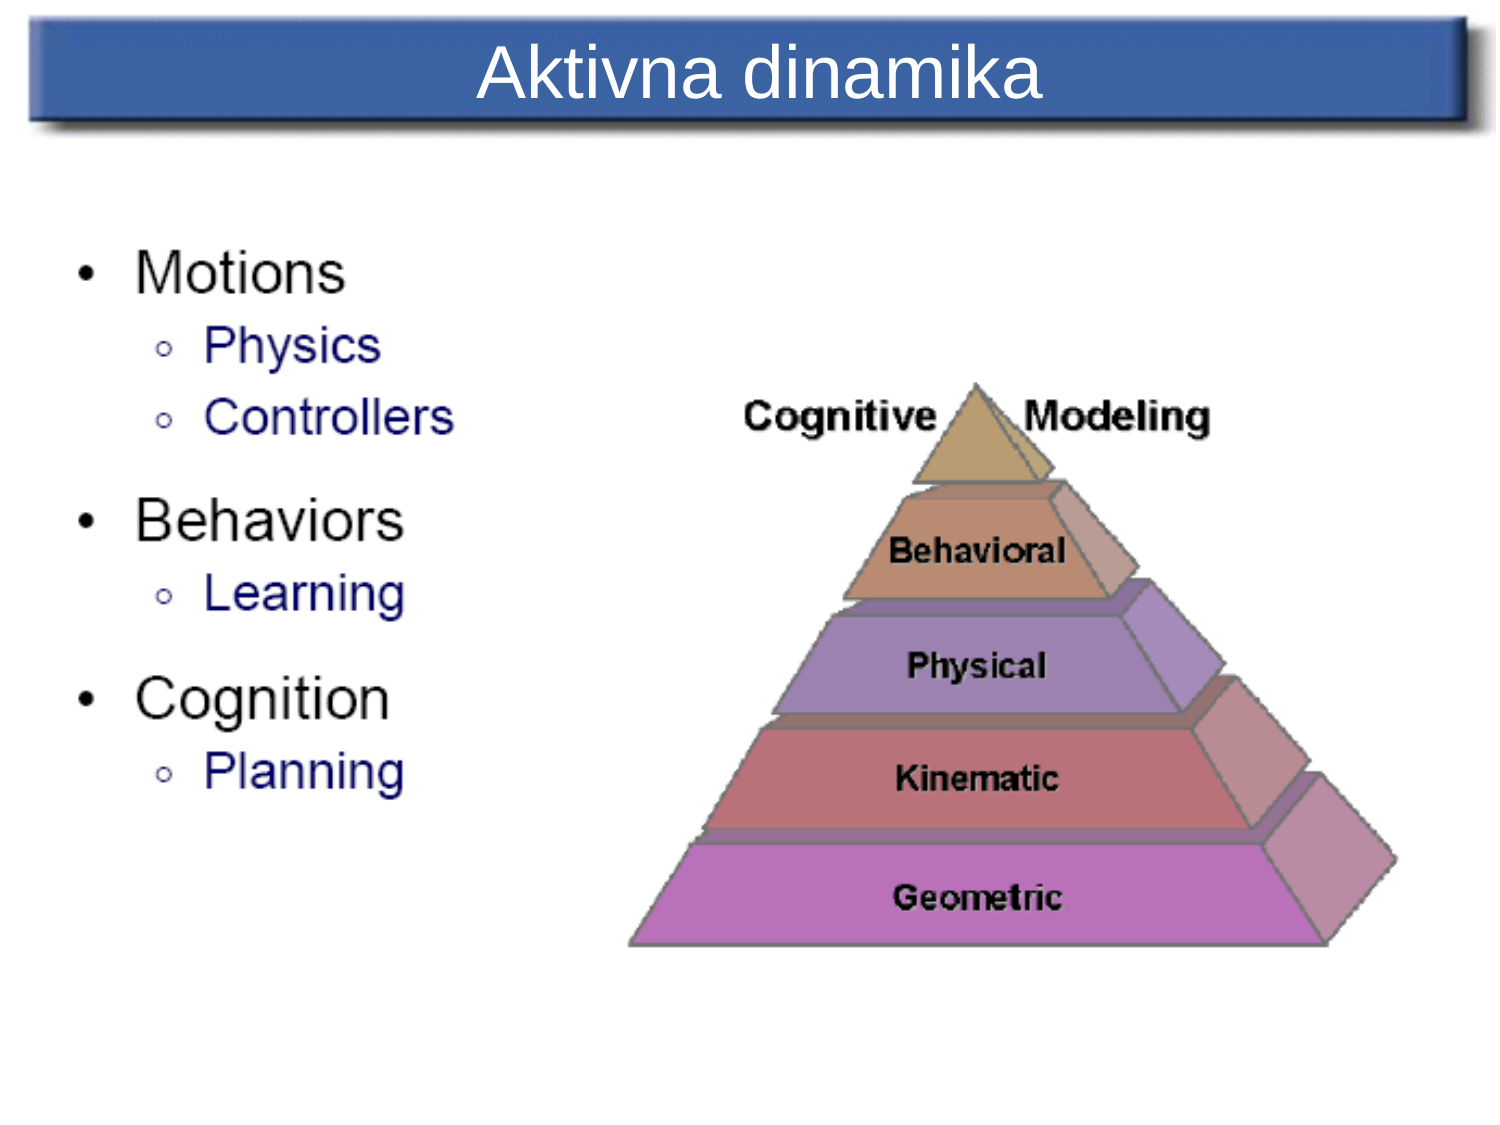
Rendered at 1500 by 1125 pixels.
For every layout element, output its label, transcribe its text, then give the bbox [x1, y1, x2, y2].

text_box Aktivna dinamika [461, 16, 1059, 122]
picture [27, 13, 1496, 141]
picture [64, 231, 1436, 1065]
